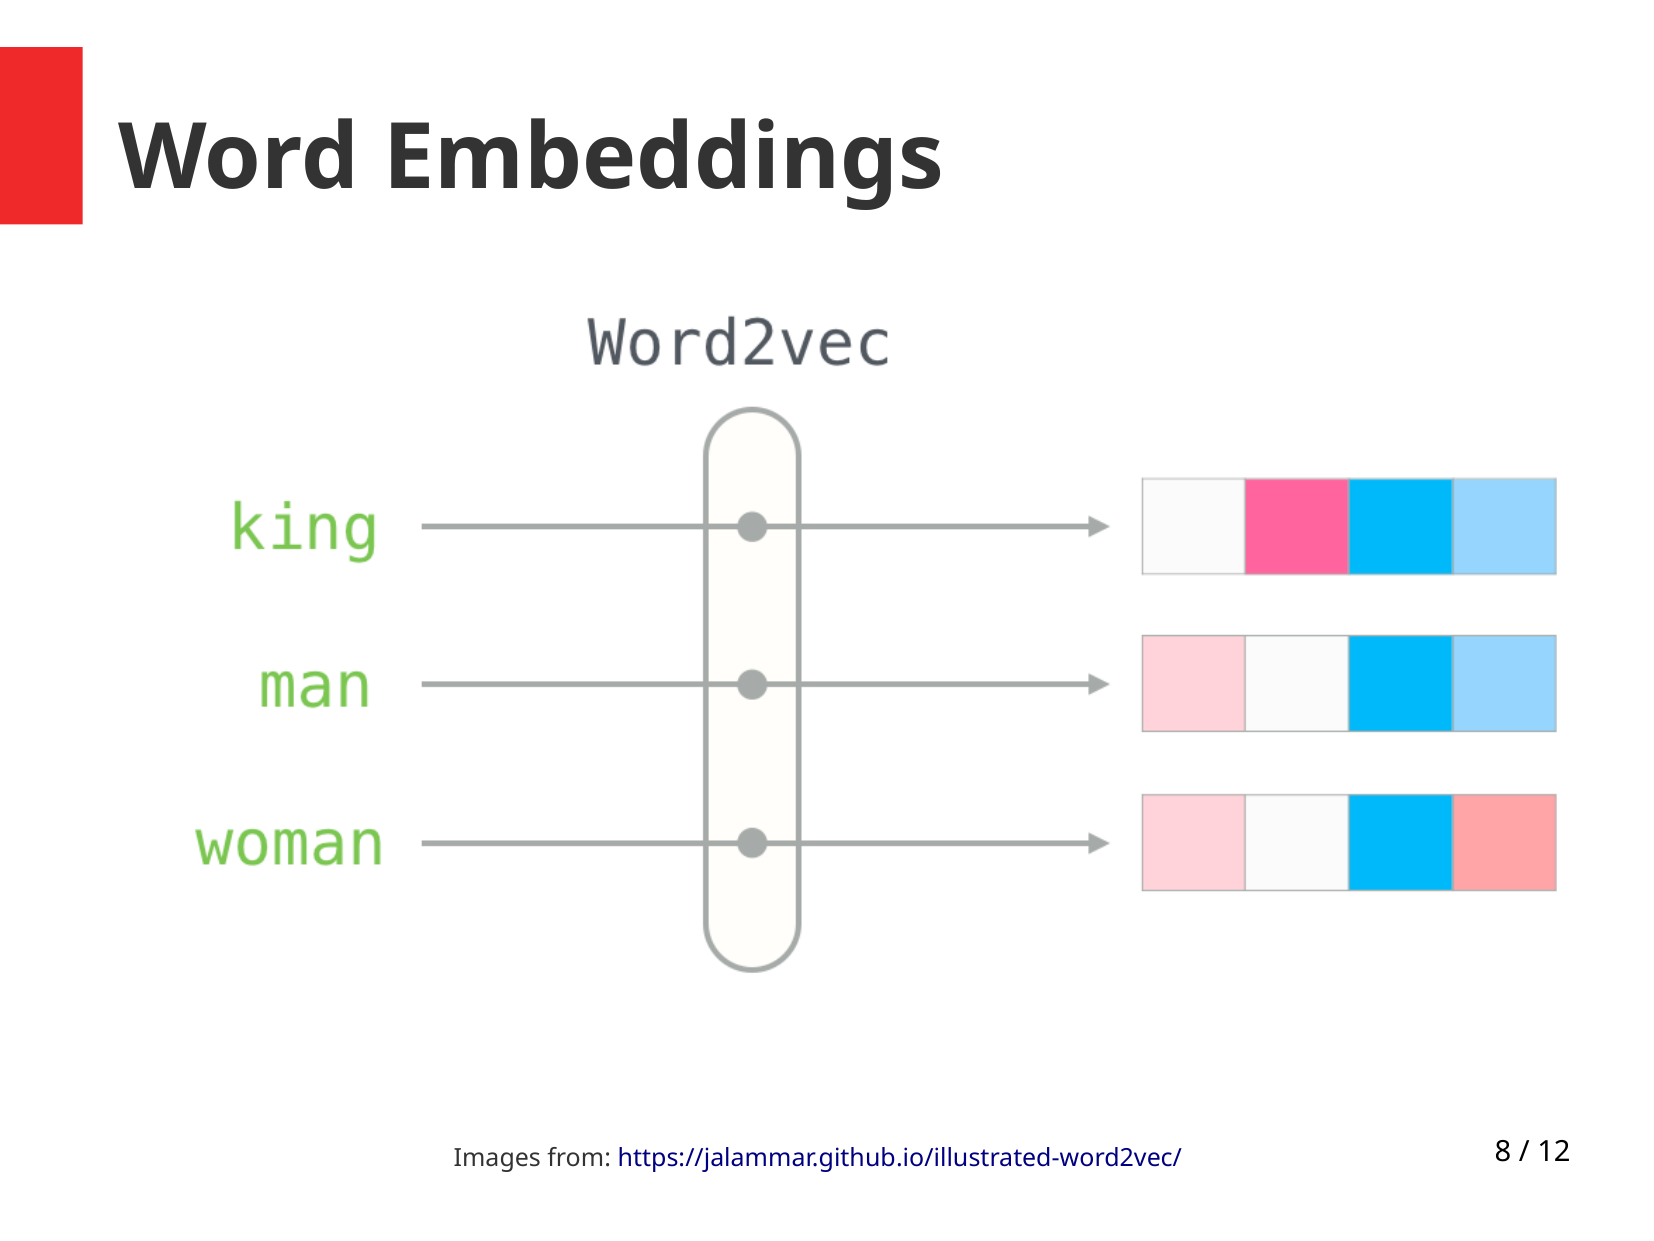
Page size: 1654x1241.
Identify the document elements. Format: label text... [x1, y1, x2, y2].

picture [0, 269, 1654, 1004]
title Word Embeddings [118, 49, 1571, 257]
list Images from: https://jalammar.github.io/illustrated-word2vec/ [382, 1140, 1246, 1186]
